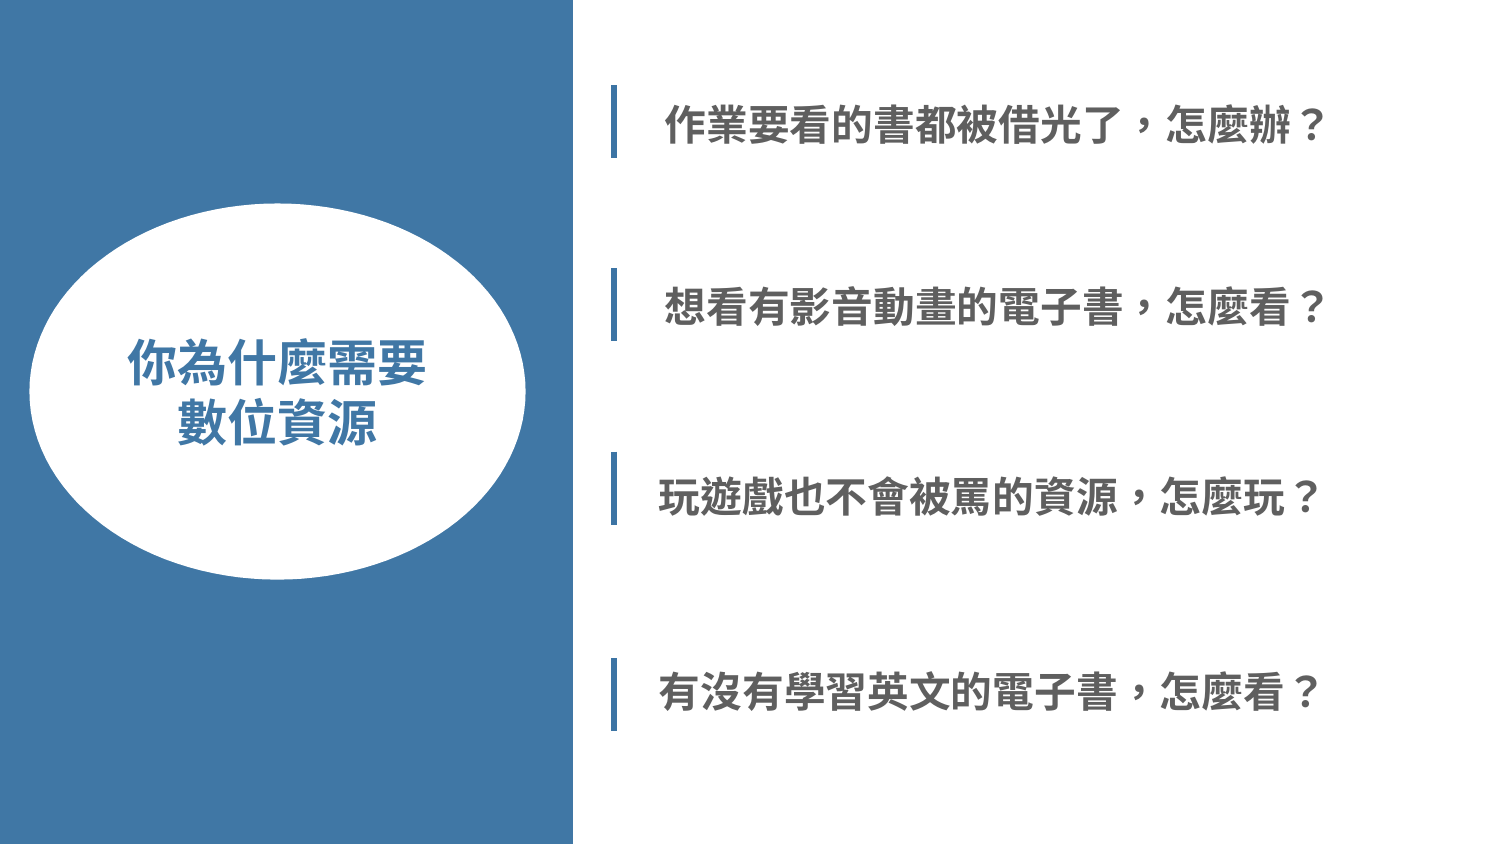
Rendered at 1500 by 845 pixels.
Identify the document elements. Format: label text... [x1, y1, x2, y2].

text_box 玩遊戲也不會被罵的資源，怎麼玩？ [643, 463, 1382, 529]
text_box 想看有影音動畫的電子書，怎麼看？ [649, 273, 1388, 340]
text_box 你為什麼需要數位資源 [29, 203, 526, 580]
text_box 作業要看的書都被借光了，怎麼辦？ [649, 91, 1388, 157]
text_box 有沒有學習英文的電子書，怎麼看？ [643, 658, 1382, 724]
text_box [0, 0, 573, 844]
